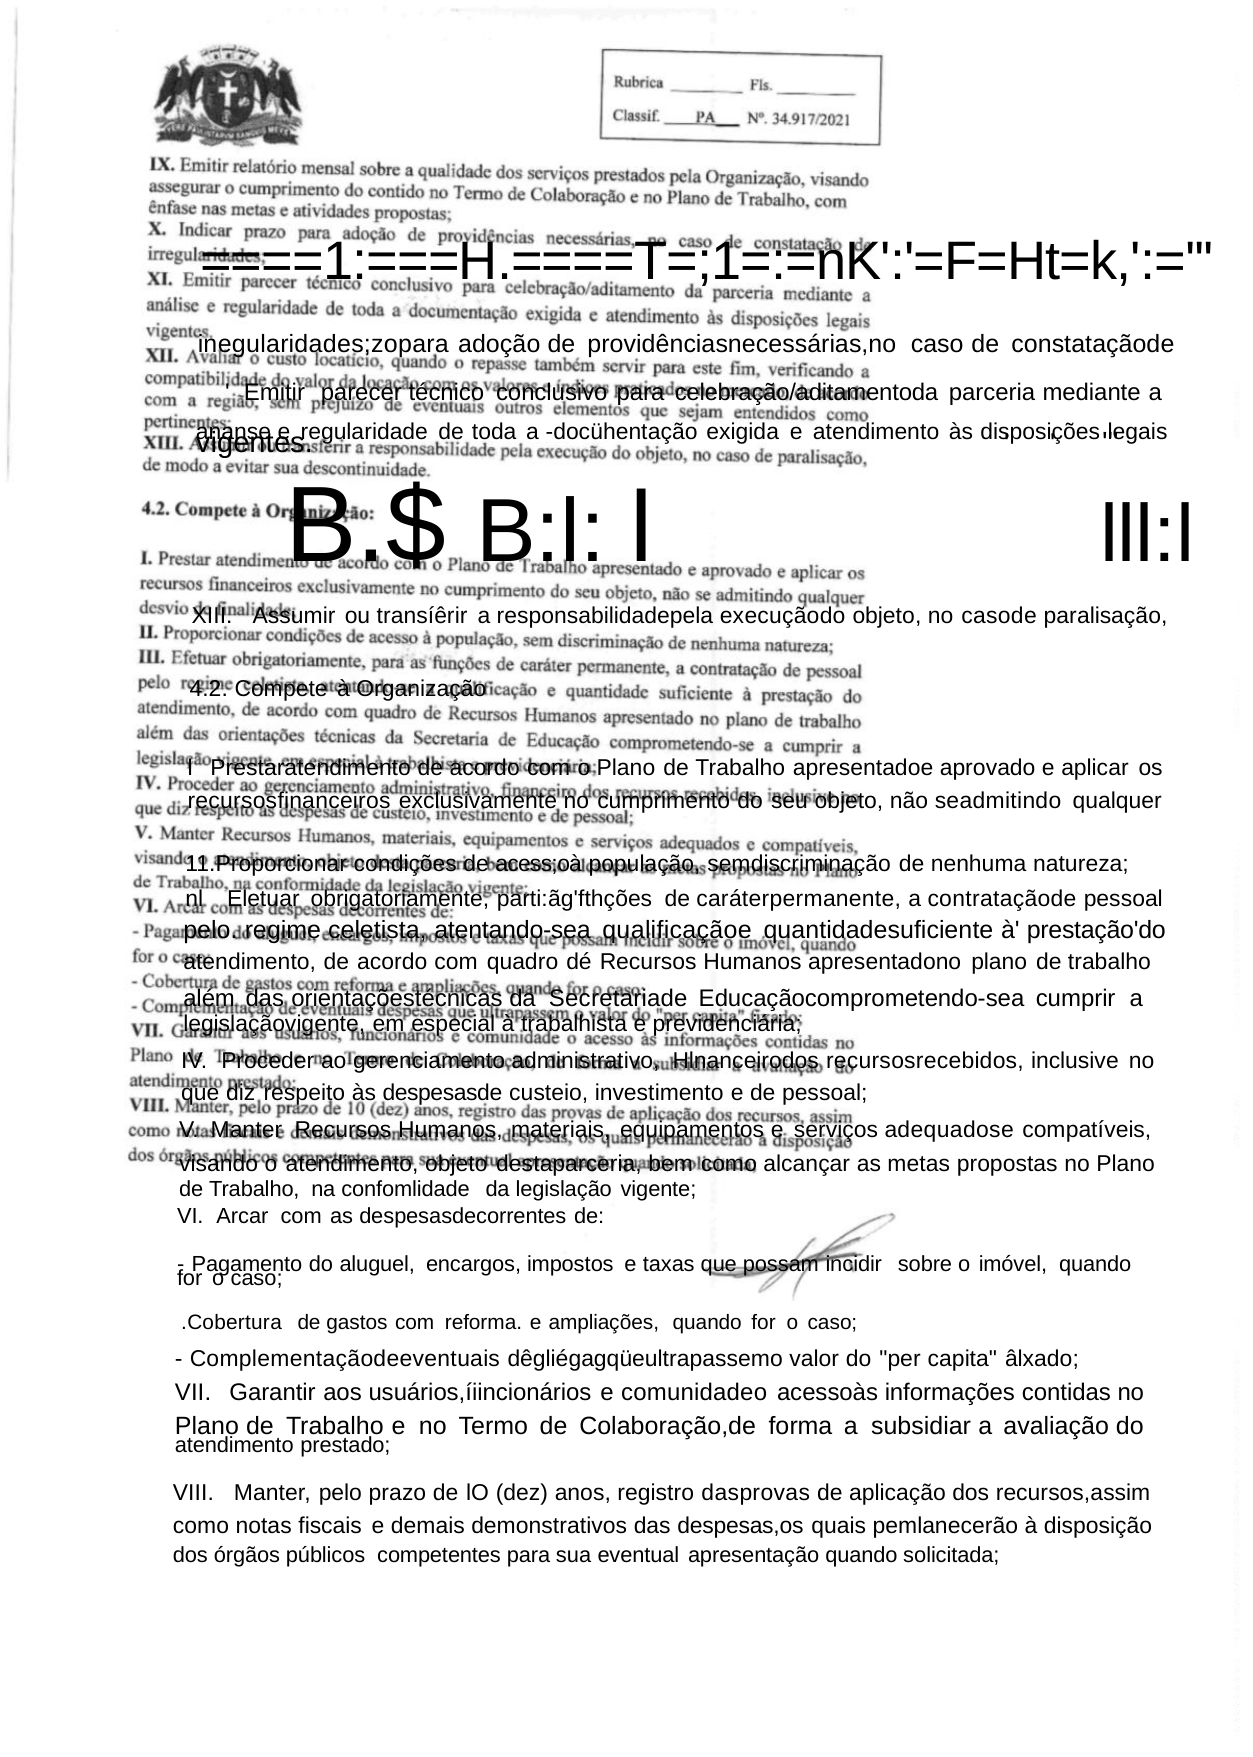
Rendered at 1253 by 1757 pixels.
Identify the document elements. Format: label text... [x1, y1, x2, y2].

text_box nl Eletuar obrigatoriamente, parti:ãg'fthções de caráterpermanente, a contrataçãode pessoal pelo. regime celetista, atentando-sea qualificaçãoe quantidadesuficiente à' prestação'do atendimento, de acordo com quadro dé Recursos Humanos apresentadono plano de trabalho [183, 885, 1179, 975]
text_box B.$ B:l: l [285, 463, 677, 584]
text_box [0, 0, 1240, 1755]
text_box ''' [1102, 425, 1144, 459]
text_box como notas fiscais e demais demonstrativos das despesas,os quais pemlanecerão à disposição dos órgãos públicos competentes para sua eventual apresentação quando solicitada; [172, 1512, 1165, 1568]
text_box .Cobertura de gastos com reforma. e ampliações, quando for o caso; [181, 1310, 886, 1334]
text_box IV. Proceder ao gerenciamento administrativo, Hlnanceirodos recursosrecebidos, inclusive no que diz respeito às despesasde custeio, investimento e de pessoal; [181, 1047, 1172, 1105]
text_box V. Manter Recursos Humanos, materiais, equipamentos e serviços adequadose compatíveis, [179, 1116, 1171, 1143]
text_box 11.Proporcionar condições de acess;oà população, semdiscriminação de nenhuma natureza; [185, 850, 1142, 876]
text_box visando o atendimento, objeto destaparceria, bem como alcançar as metas propostas no Plano de Trabalho, na confomlidade da legislação vigente; VI. Arcar com as despesasdecorrentes de: [177, 1150, 1169, 1228]
text_box for o caso; [177, 1265, 309, 1291]
text_box - Pagamento do aluguel, encargos, impostos e taxas que possam incidir sobre o imóvel, quando [177, 1250, 1165, 1276]
text_box vigentes. [195, 425, 338, 459]
text_box l Prestaratendimento de acordo com o Plano de Trabalho apresentadoe aprovado e aplicar os recursosfinanceiros exclusivamente no cumprimento do seu objeto, não seadmitindo qualquer [187, 754, 1181, 814]
text_box XIII. Assumir ou transíêrir a responsabilidadepela execuçãodo objeto, no casode paralisação, [191, 602, 1186, 628]
text_box ' [1004, 427, 1035, 458]
text_box ' [1050, 427, 1081, 458]
text_box além das orientaçõestécnicas da Secretariade Educaçãocomprometendo-sea cumprir a legislaçãovigente, em especial à trabalhista e previdenciária; [183, 984, 1176, 1037]
text_box lll:l [1099, 486, 1220, 578]
text_box ====1:===H.====T=;1=:=nK':'=F=Ht=k,':=''' [199, 230, 1253, 291]
text_box ' Emitir parecer técnico conclusivo para celebração/aditamentoda parceria mediante a ananse e regularidade de toda a -docühentação exigida e atendimento às disposições legais [195, 378, 1189, 445]
text_box atendimento prestado; [174, 1432, 419, 1457]
text_box - Complementaçãodeeventuais dêgliégagqüeultrapassemo valor do "per capita" âlxado; VII. Garantir aos usuários,íiincionários e comunidadeo acessoàs informações contidas no Plano de Trabalho e no Termo de Colaboração,de forma a subsidiar a avaliação do [174, 1345, 1168, 1440]
text_box 4.2. Compete à Organização [189, 675, 509, 701]
text_box VIII. Manter, pelo prazo de lO (dez) anos, registro dasprovas de aplicação dos recursos,assim [172, 1479, 1164, 1505]
text_box inegularidades;zopara adoção de providênciasnecessárias,no caso de constataçãode [197, 329, 1193, 358]
